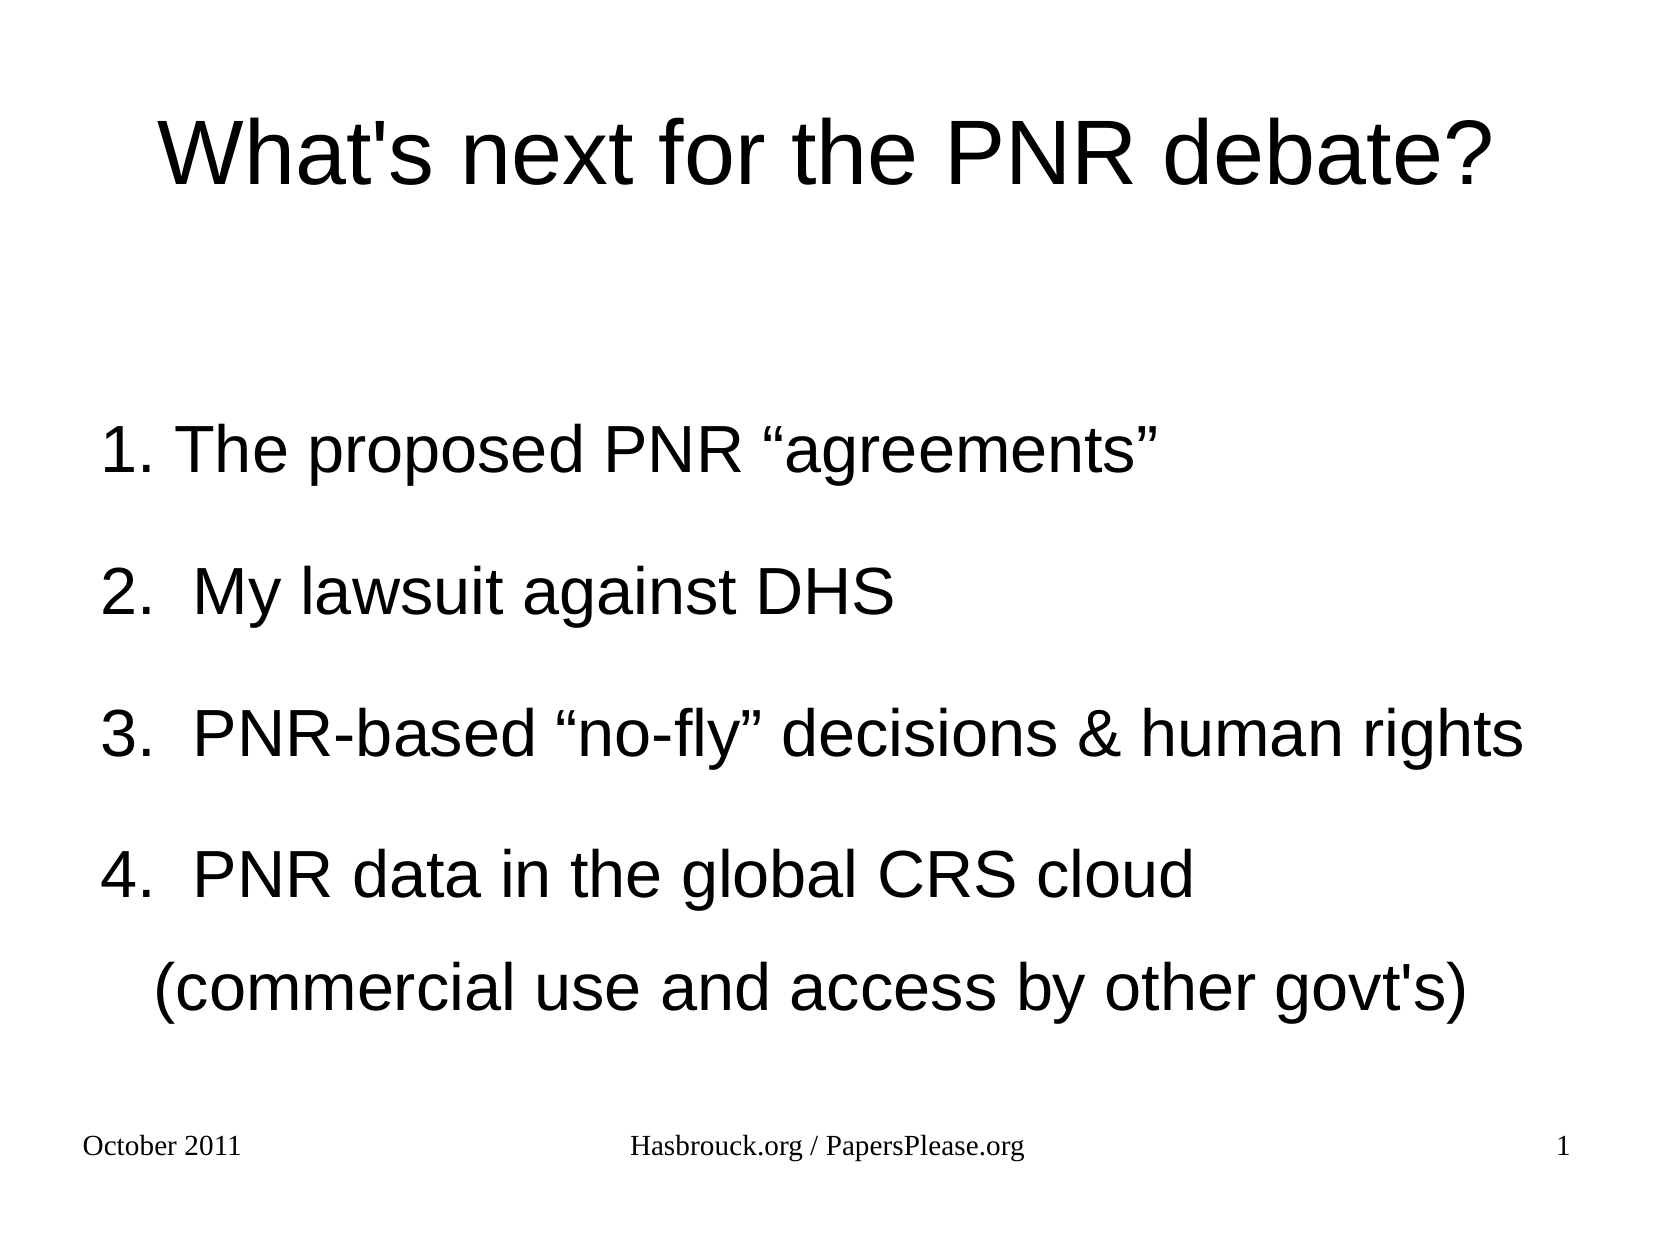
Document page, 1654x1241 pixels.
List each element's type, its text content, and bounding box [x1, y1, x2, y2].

list The proposed PNR “agreements” My lawsuit against DHS PNR-based “no-fly” decisions & human rights PNR data in the global CRS cloud (commercial use and access by other govt's) [82, 375, 1571, 1013]
title What's next for the PNR debate? [82, 49, 1571, 257]
